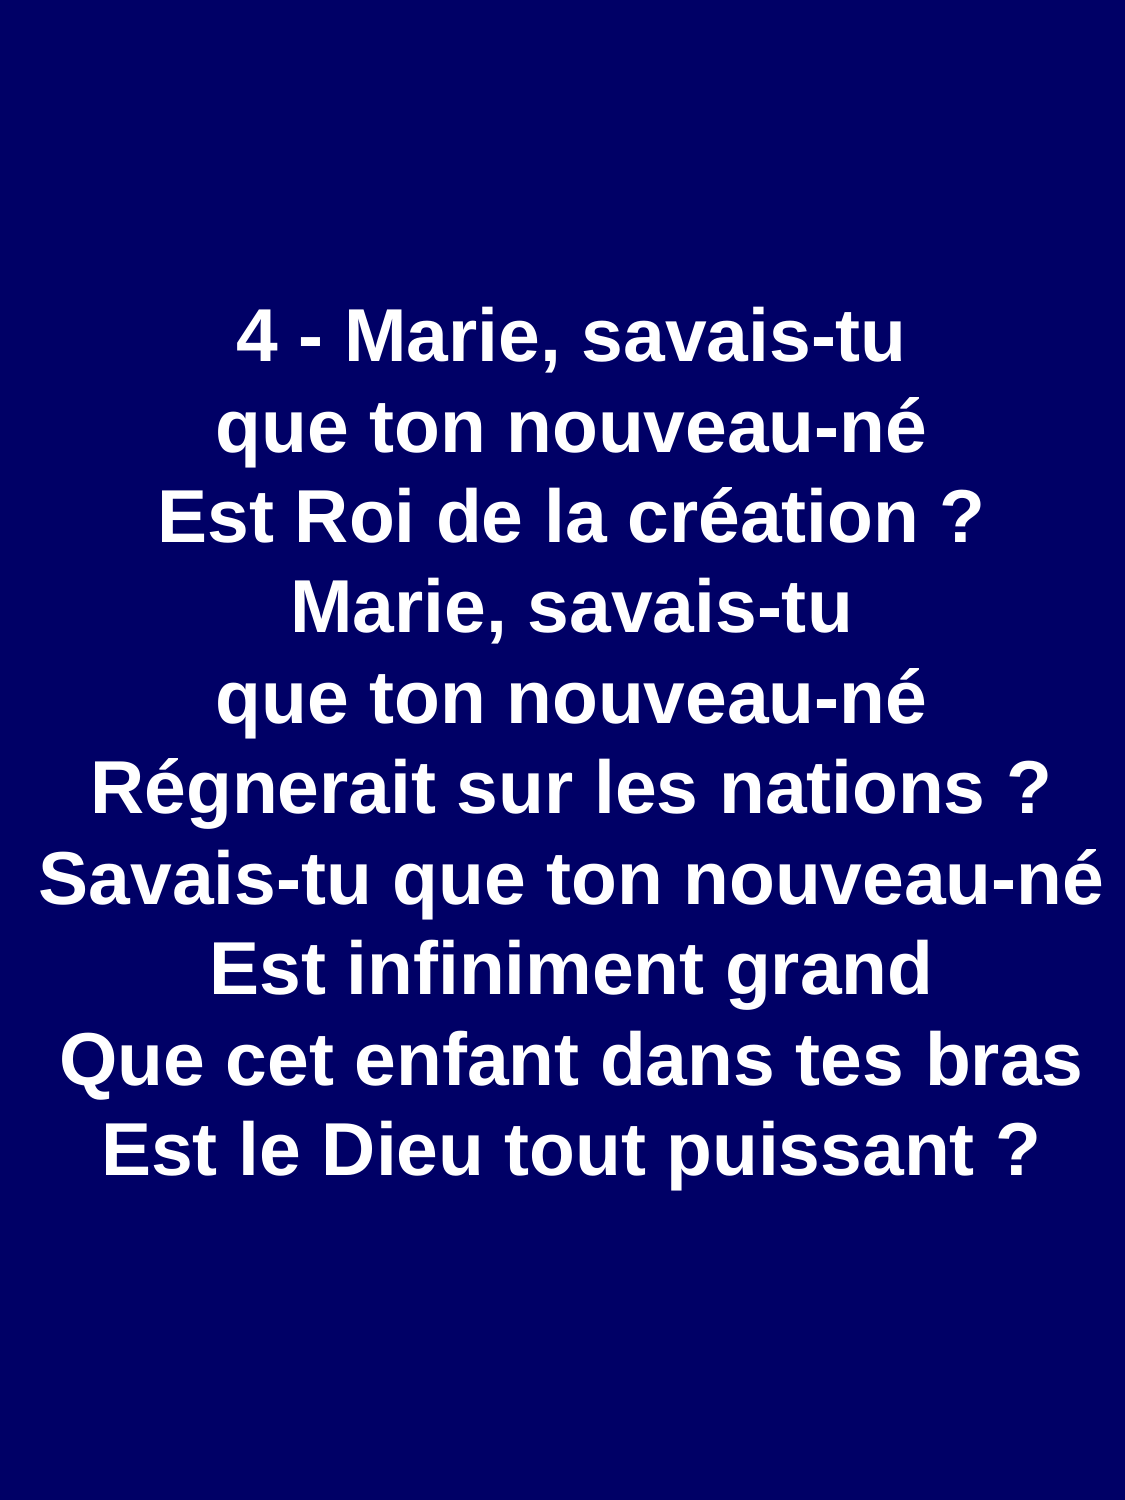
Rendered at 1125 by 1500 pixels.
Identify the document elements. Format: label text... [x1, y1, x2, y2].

text_box 4 - Marie, savais-tu que ton nouveau-né Est Roi de la création ? Marie, savais-tu que ton nouveau-né Régnerait sur les nations ? Savais-tu que ton nouveau-né Est infiniment grand Que cet enfant dans tes bras Est le Dieu tout puissant ? [23, 198, 1120, 1199]
